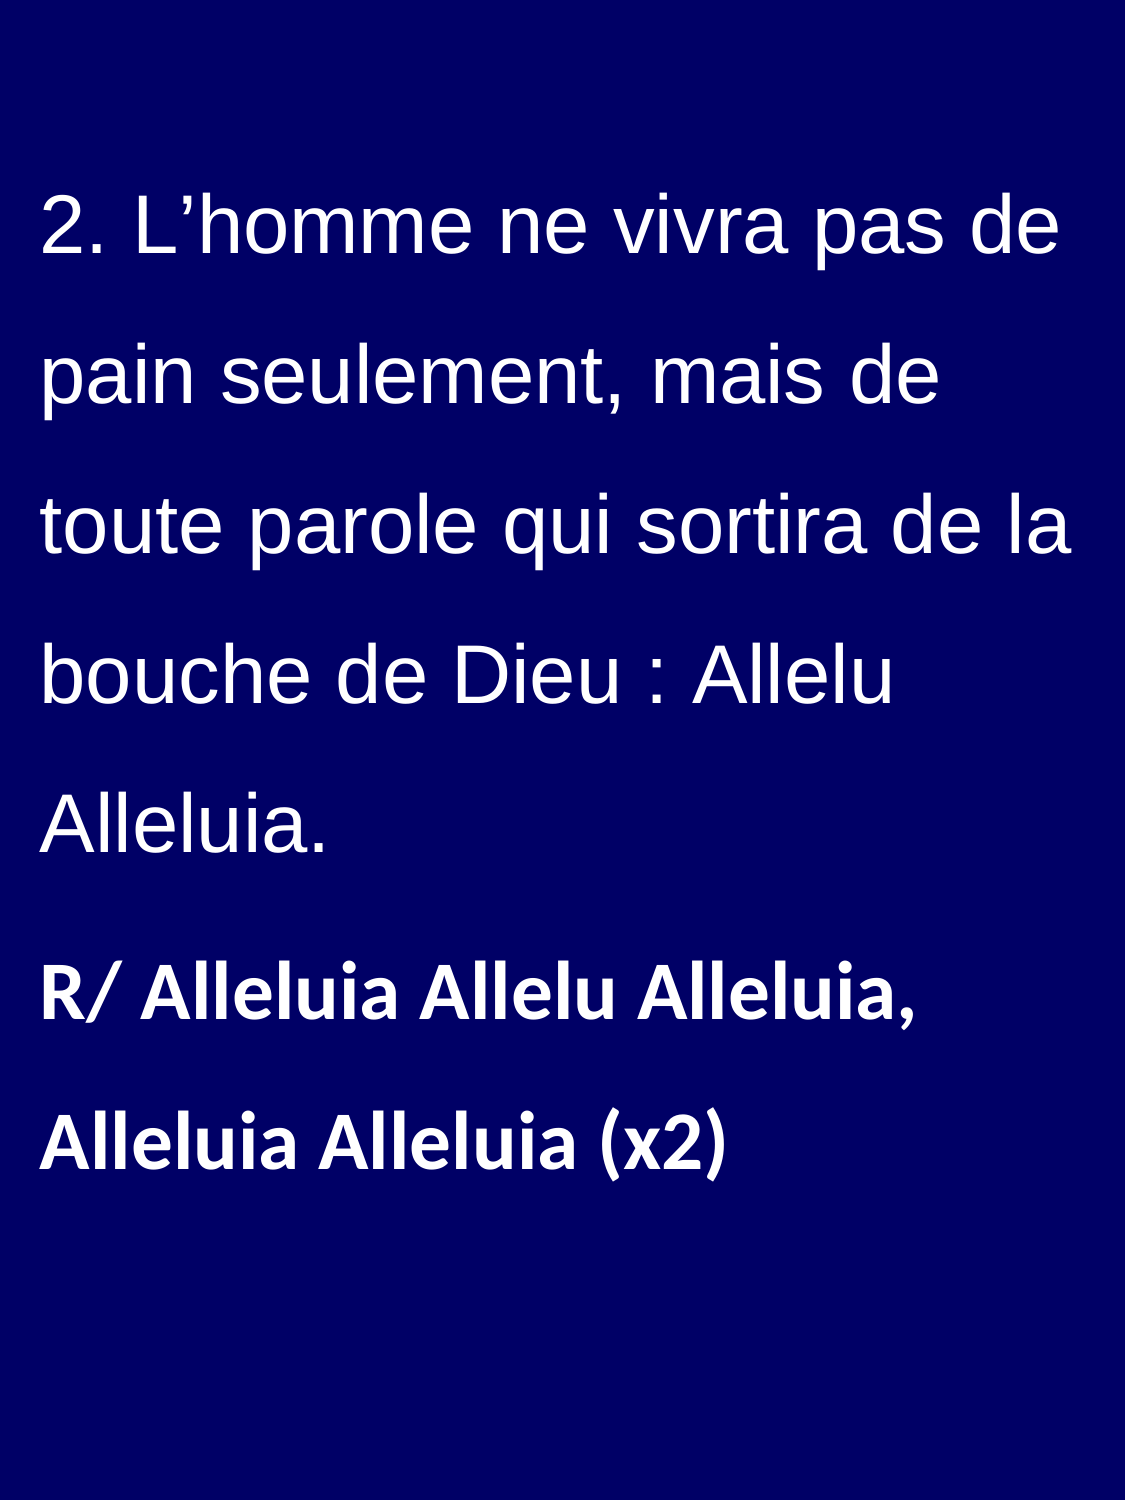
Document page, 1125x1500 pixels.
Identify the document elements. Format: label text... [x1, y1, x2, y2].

text_box 2. L’homme ne vivra pas de pain seulement, mais de toute parole qui sortira de la bouche de Dieu : Allelu Alleluia. R/ Alleluia Allelu Alleluia, Alleluia Alleluia (x2) [24, 112, 1101, 1194]
